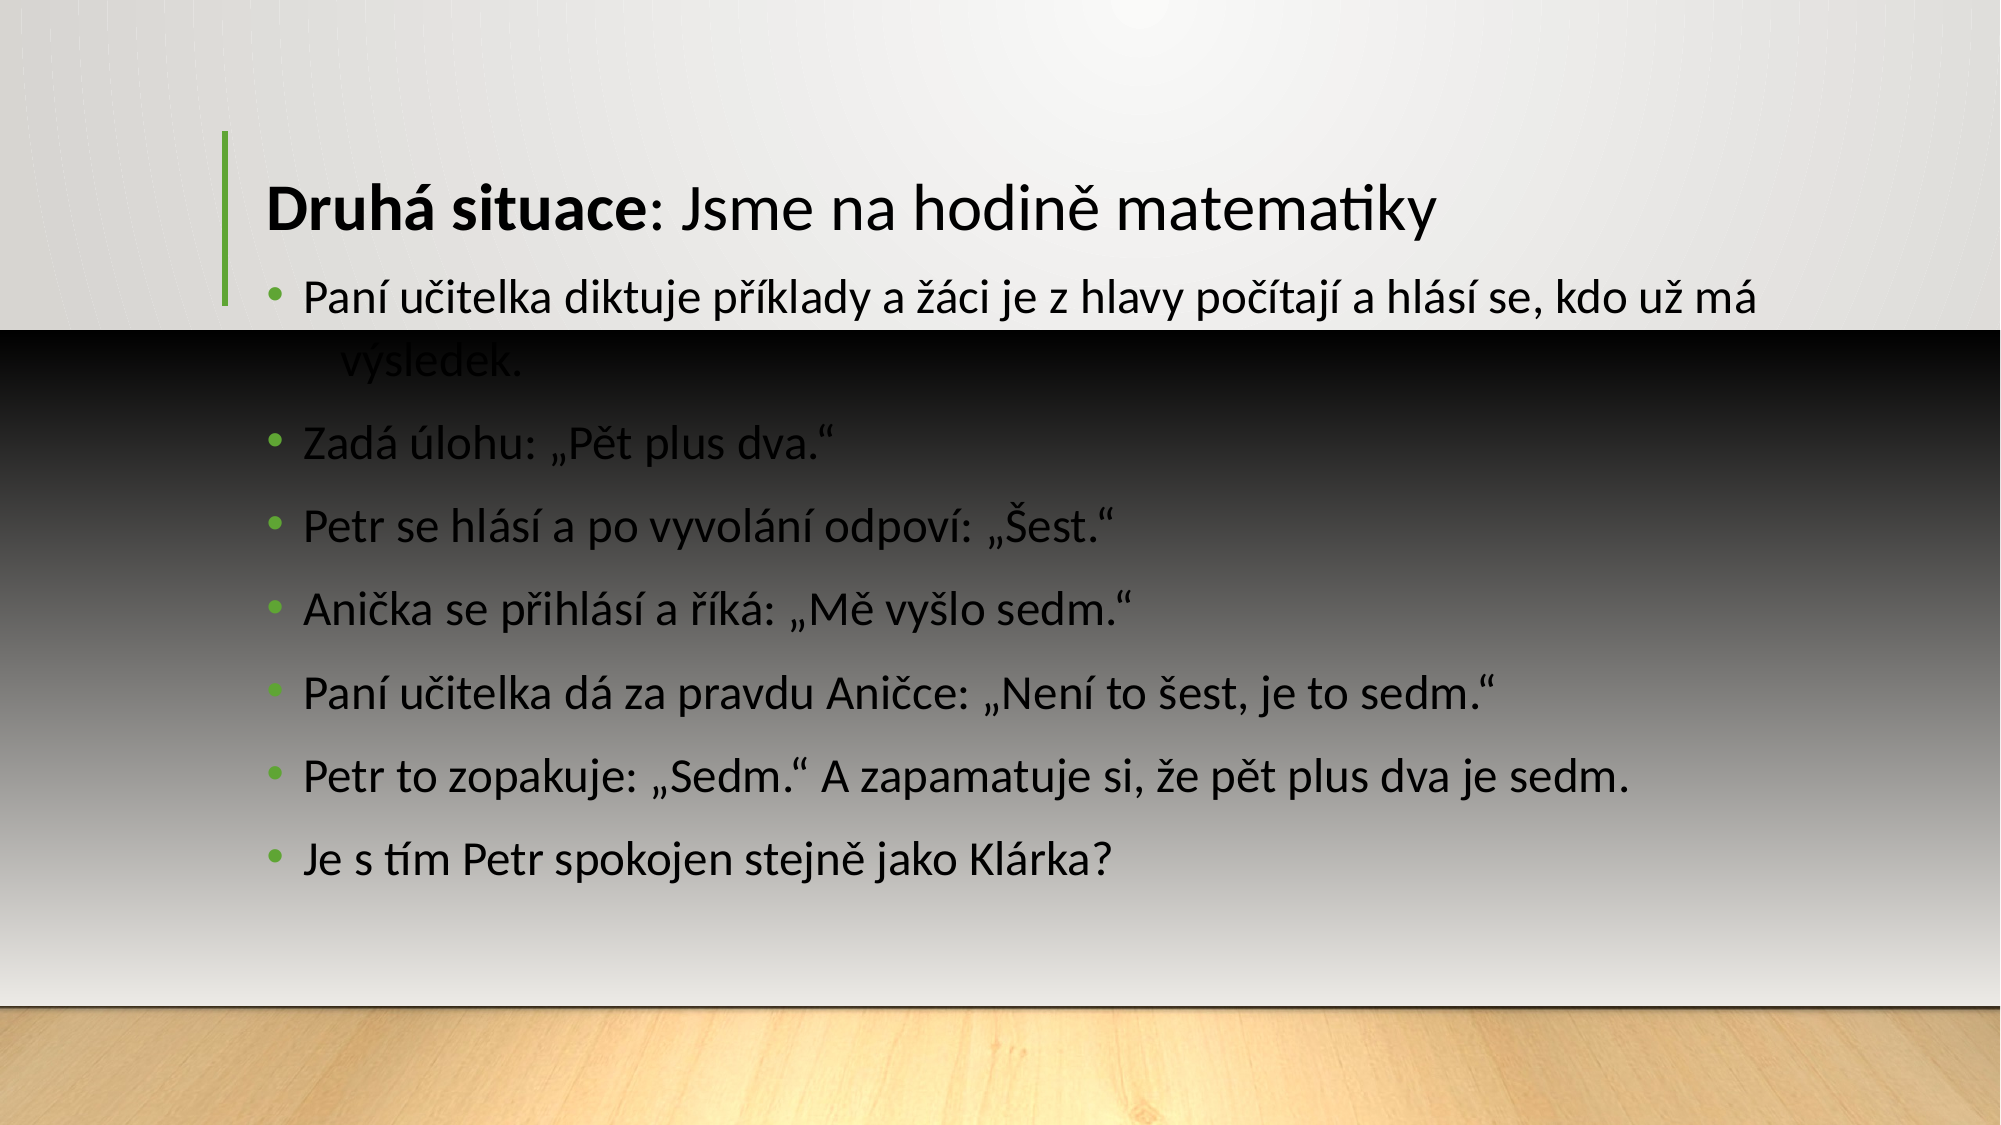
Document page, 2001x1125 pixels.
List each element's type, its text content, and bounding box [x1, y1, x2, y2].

list Paní učitelka diktuje příklady a žáci je z hlavy počítají a hlásí se, kdo už má výsledek. Zadá úlohu: „Pět plus dva.“ Petr se hlásí a po vyvolání odpoví: „Šest.“ Anička se přihlásí a říká: „Mě vyšlo sedm.“ Paní učitelka dá za pravdu Aničce: „Není to šest, je to sedm.“ Petr to zopakuje: „Sedm.“ A zapamatuje si, že pět plus dva je sedm. Je s tím Petr spokojen stejně jako Klárka? [251, 252, 1814, 897]
title Druhá situace: Jsme na hodině matematiky [251, 156, 1814, 252]
